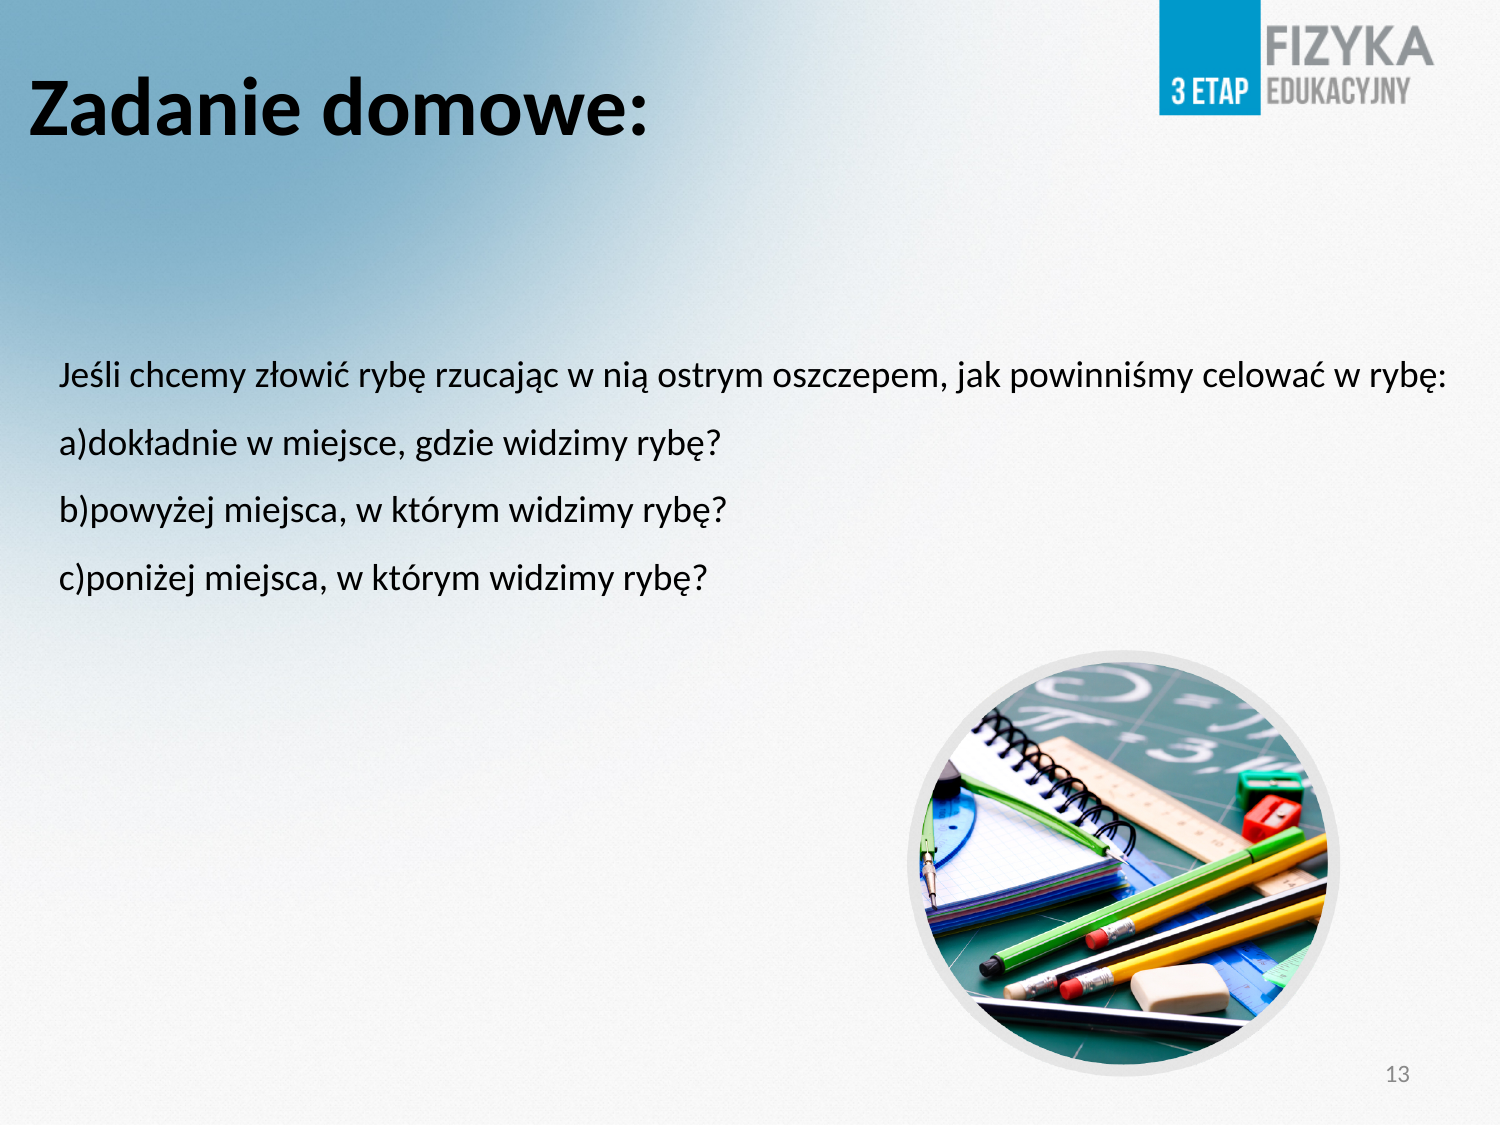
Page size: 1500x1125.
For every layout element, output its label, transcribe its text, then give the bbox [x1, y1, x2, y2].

text_box Jeśli chcemy złowić rybę rzucając w nią ostrym oszczepem, jak powinniśmy celować w rybę: dokładnie w miejsce, gdzie widzimy rybę? powyżej miejsca, w którym widzimy rybę? poniżej miejsca, w którym widzimy rybę? [29, 320, 1483, 606]
text_box Zadanie domowe: [14, 8, 1365, 197]
picture [0, 0, 1500, 1125]
